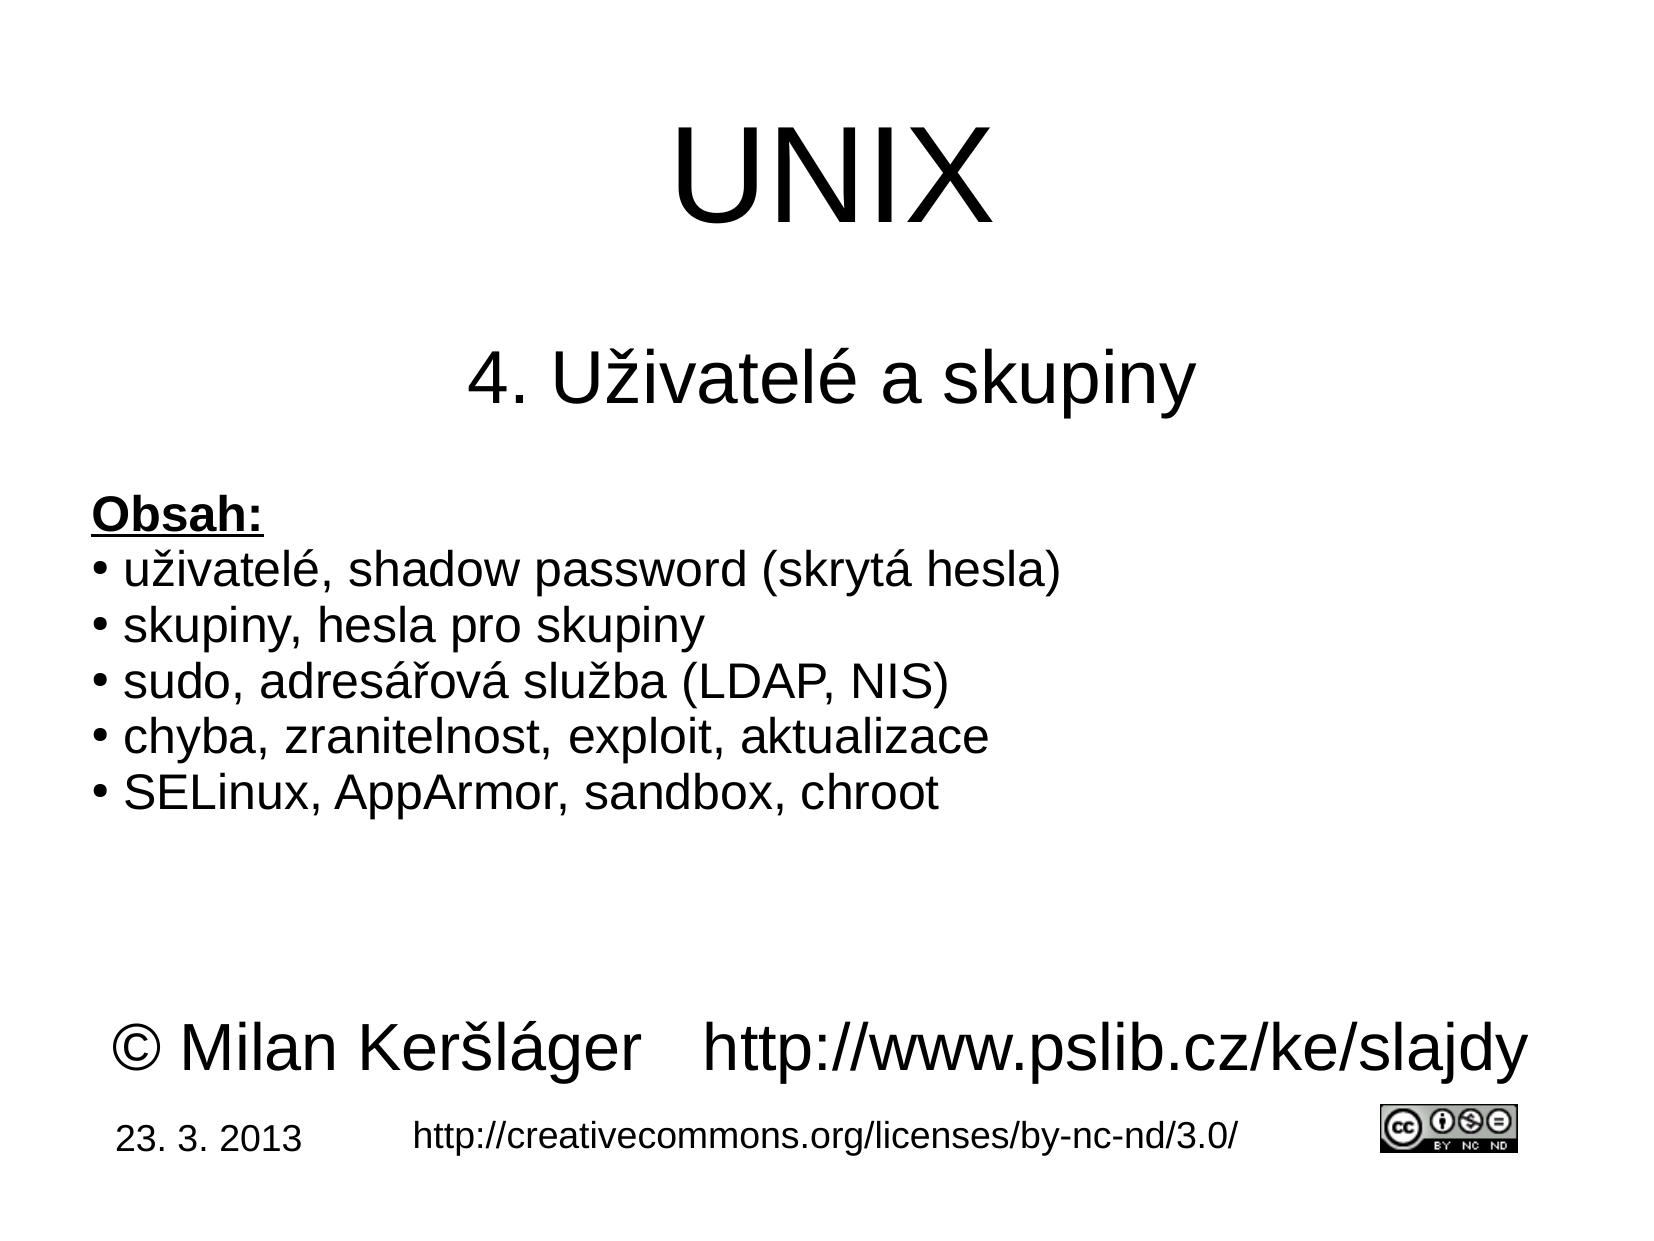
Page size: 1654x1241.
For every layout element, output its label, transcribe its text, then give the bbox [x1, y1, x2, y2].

title UNIX 4. Uživatelé a skupiny [88, 56, 1577, 461]
text_box http://creativecommons.org/licenses/by-nc-nd/3.0/ [339, 1107, 1313, 1165]
picture [1380, 1104, 1518, 1153]
text_box Obsah: uživatelé, shadow password (skrytá hesla) skupiny, hesla pro skupiny sudo, adresářová služba (LDAP, NIS) chyba, zranitelnost, exploit, aktualizace SELinux, AppArmor, sandbox, chroot [76, 478, 1583, 829]
text_box 23. 3. 2013 [100, 1110, 337, 1168]
list © Milan Keršláger http://www.pslib.cz/ke/slajdy [76, 1009, 1565, 1087]
